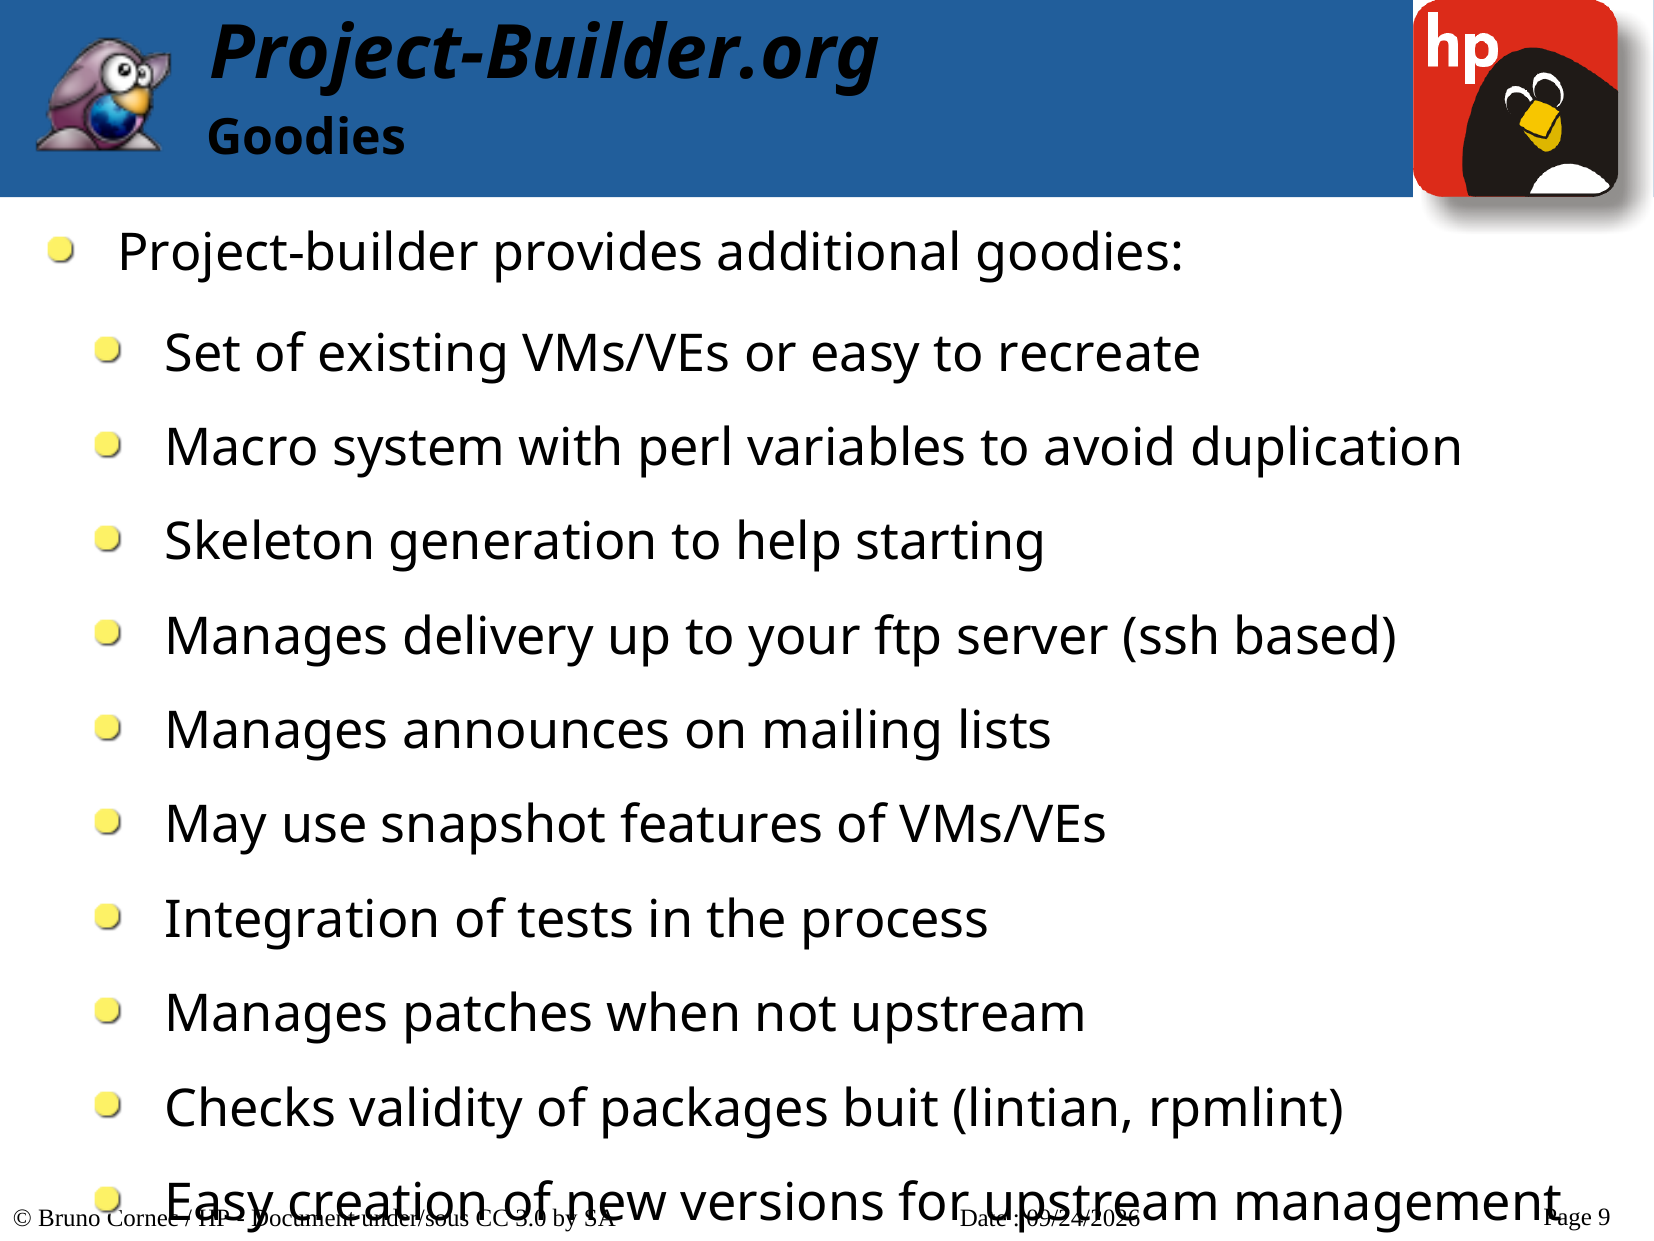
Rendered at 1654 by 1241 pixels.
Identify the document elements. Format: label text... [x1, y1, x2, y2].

list Project-builder provides additional goodies: Set of existing VMs/VEs or easy to recreate Macro system with perl variables to avoid duplication Skeleton generation to help starting Manages delivery up to your ftp server (ssh based) Manages announces on mailing lists May use snapshot features of VMs/VEs Integration of tests in the process Manages patches when not upstream Checks validity of packages buit (lintian, rpmlint) Easy creation of new versions for upstream management [34, 215, 1642, 1123]
picture [93, 1185, 124, 1216]
picture [1413, 0, 1654, 235]
title Goodies [206, 56, 1121, 218]
picture [0, 0, 211, 199]
